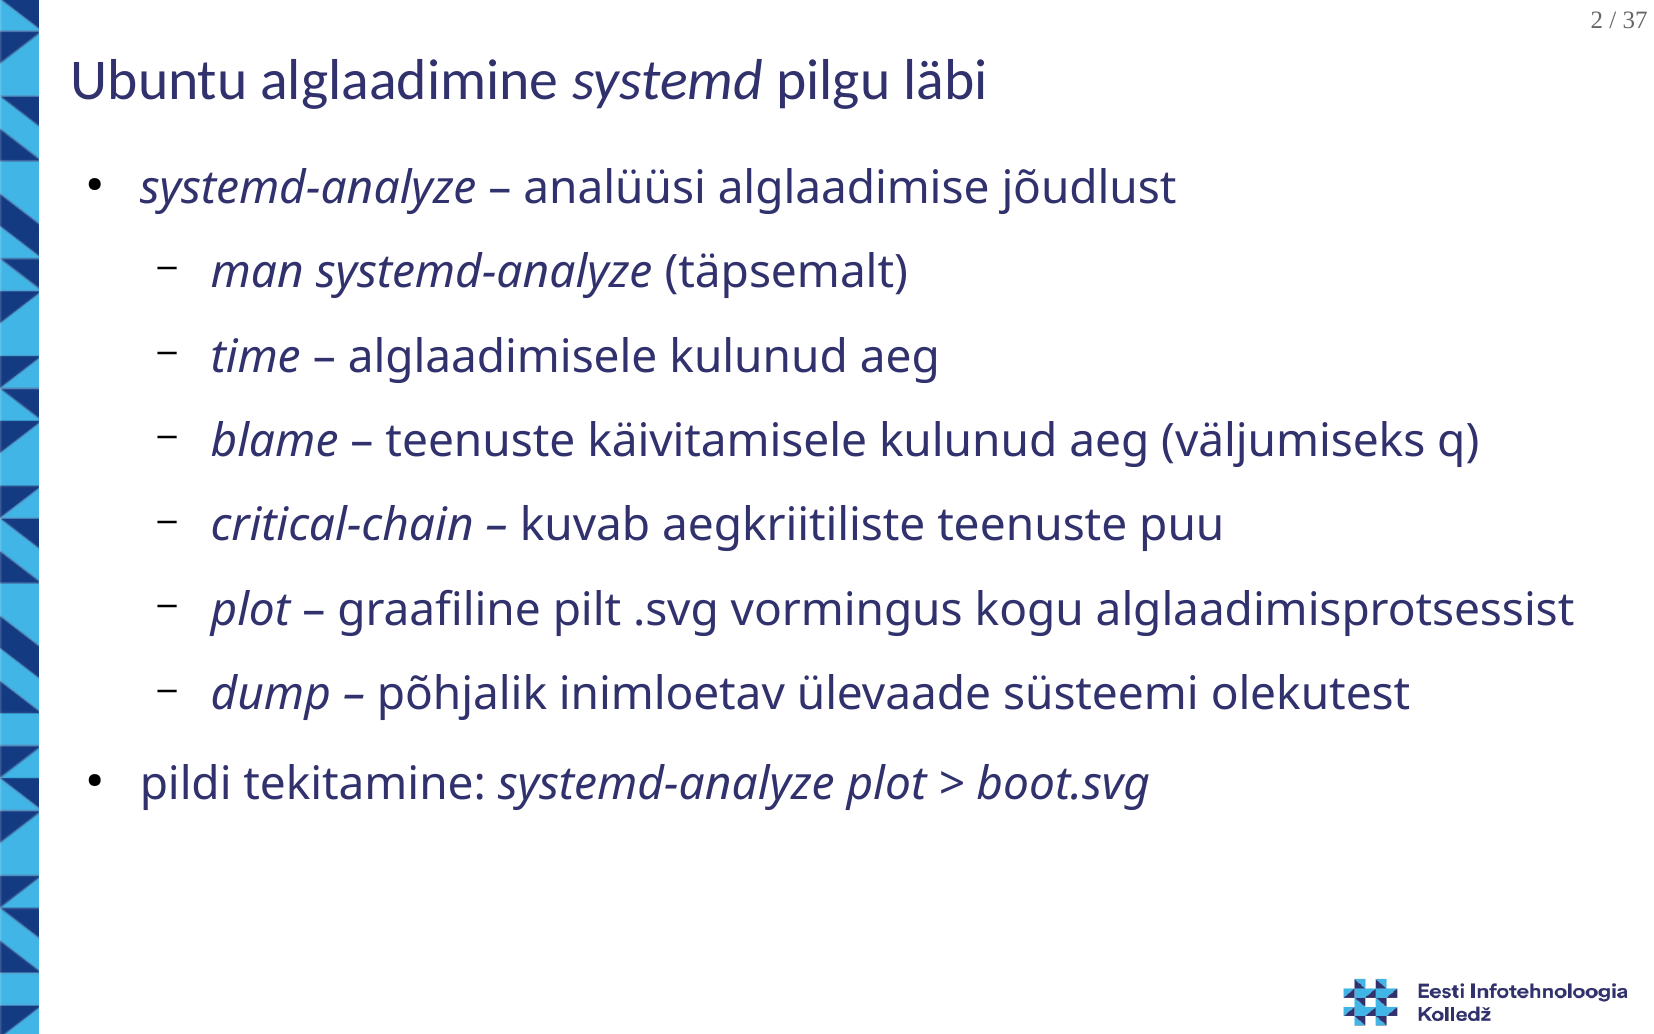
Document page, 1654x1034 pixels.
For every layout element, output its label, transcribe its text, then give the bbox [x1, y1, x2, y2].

list systemd-analyze – analüüsi alglaadimise jõudlust man systemd-analyze (täpsemalt) time – alglaadimisele kulunud aeg blame – teenuste käivitamisele kulunud aeg (väljumiseks q) critical-chain – kuvab aegkriitiliste teenuste puu plot – graafiline pilt .svg vormingus kogu alglaadimisprotsessist dump – põhjalik inimloetav ülevaade süsteemi olekutest pildi tekitamine: systemd-analyze plot > boot.svg [68, 153, 1630, 1004]
title Ubuntu alglaadimine systemd pilgu läbi [70, 41, 1630, 130]
